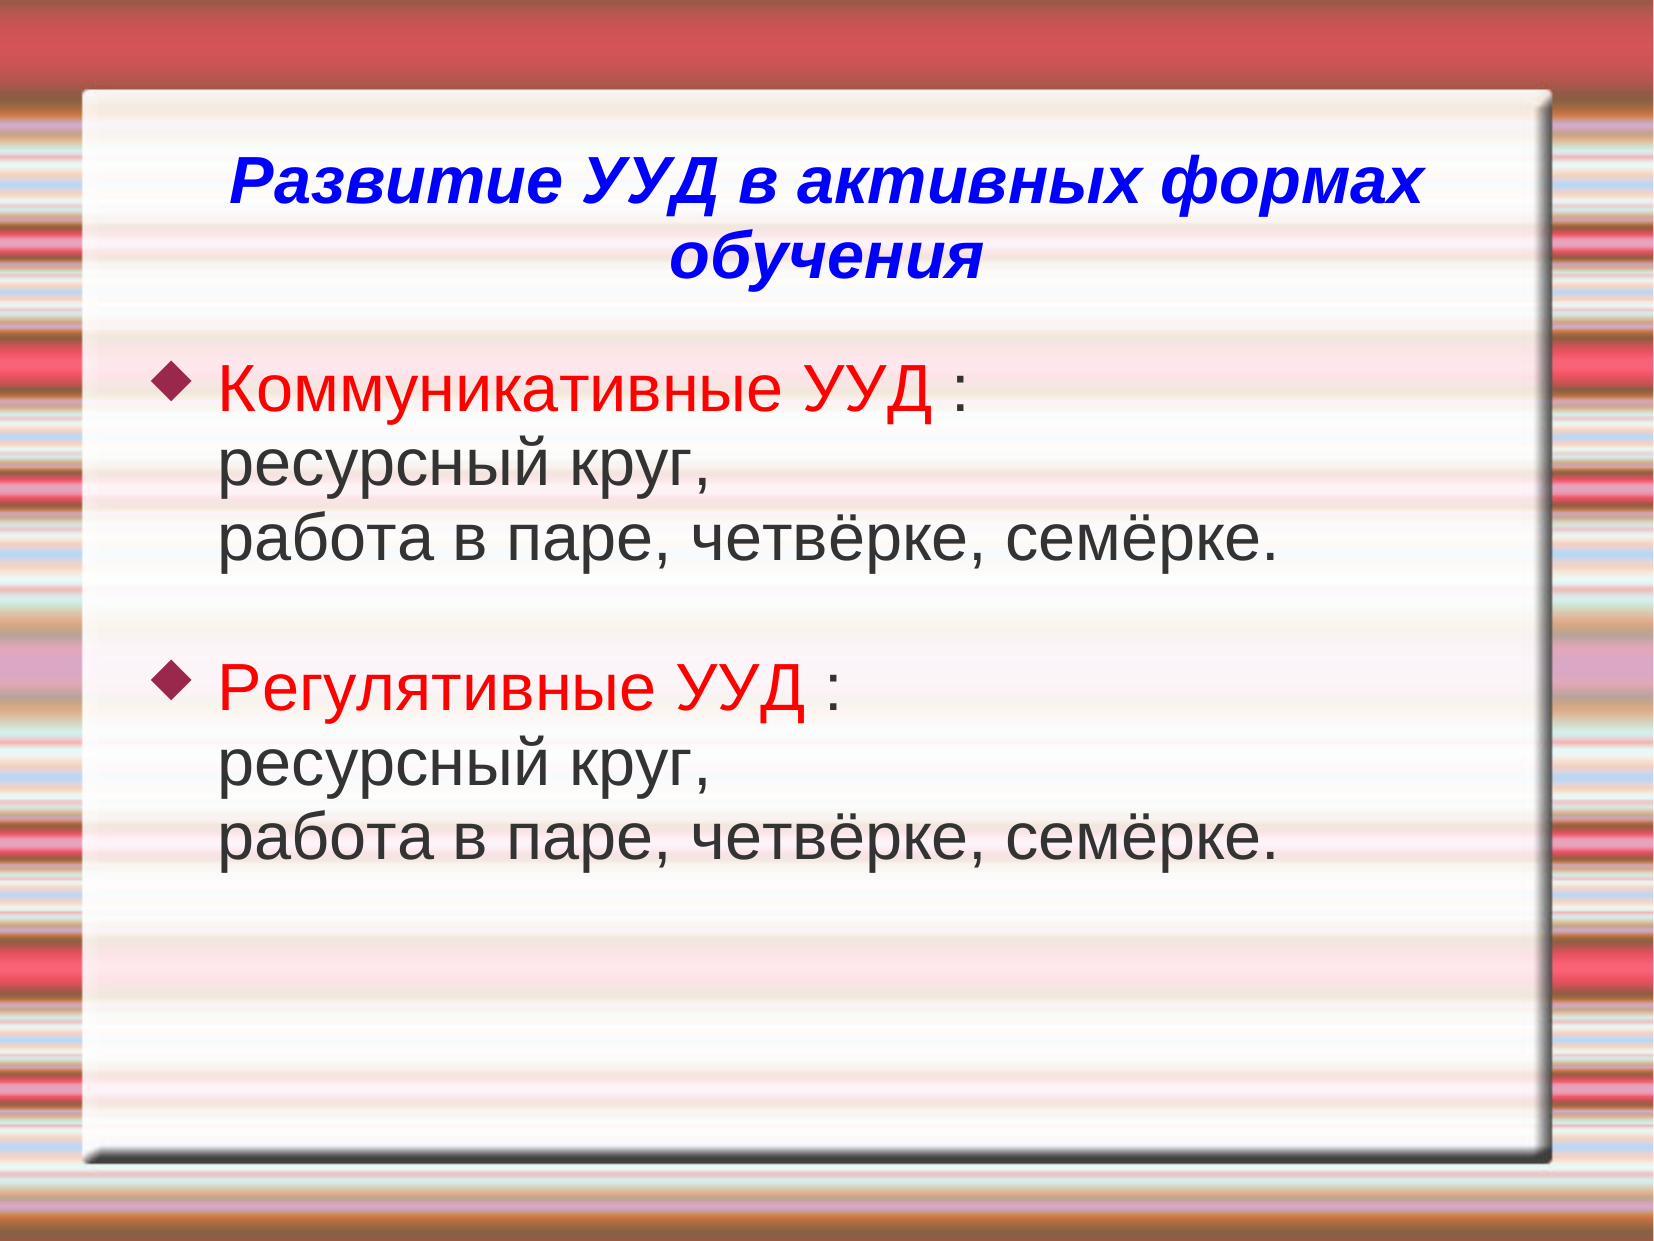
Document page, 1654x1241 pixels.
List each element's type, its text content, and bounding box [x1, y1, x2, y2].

list Коммуникативные УУД : ресурсный круг, работа в паре, четвёрке, семёрке. Регулятивные УУД : ресурсный круг, работа в паре, четвёрке, семёрке. [134, 350, 1516, 1132]
picture [0, 0, 1654, 1241]
title Развитие УУД в активных формах обучения [121, 114, 1534, 322]
